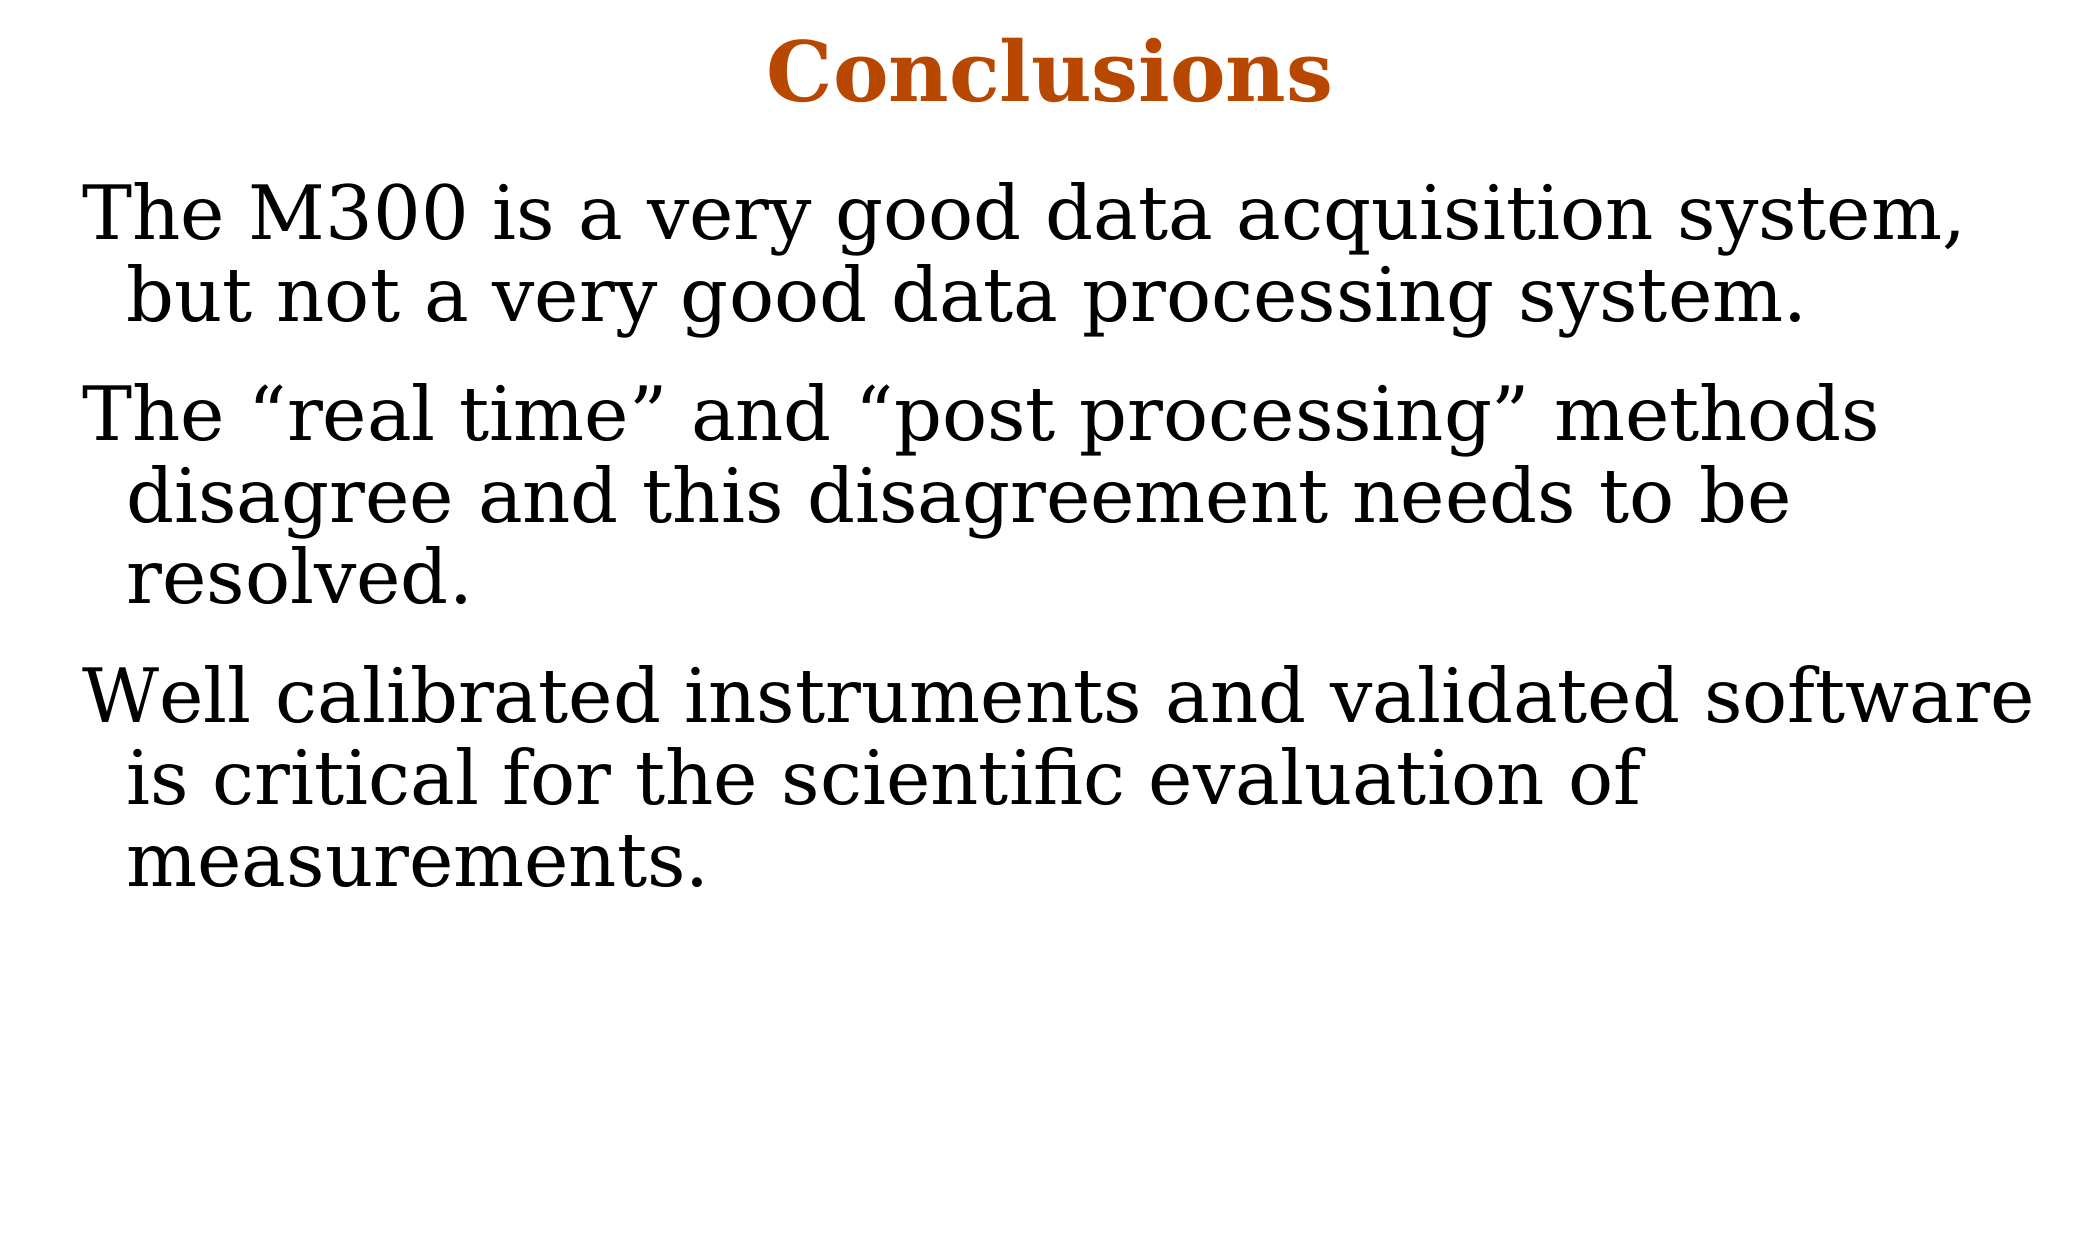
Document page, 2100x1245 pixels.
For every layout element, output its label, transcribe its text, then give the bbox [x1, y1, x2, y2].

text_box Conclusions [0, 28, 2100, 121]
text_box The M300 is a very good data acquisition system, but not a very good data processing system. The “real time” and “post processing” methods disagree and this disagreement needs to be resolved. Well calibrated instruments and validated software is critical for the scientific evaluation of measurements. [47, 174, 2048, 903]
